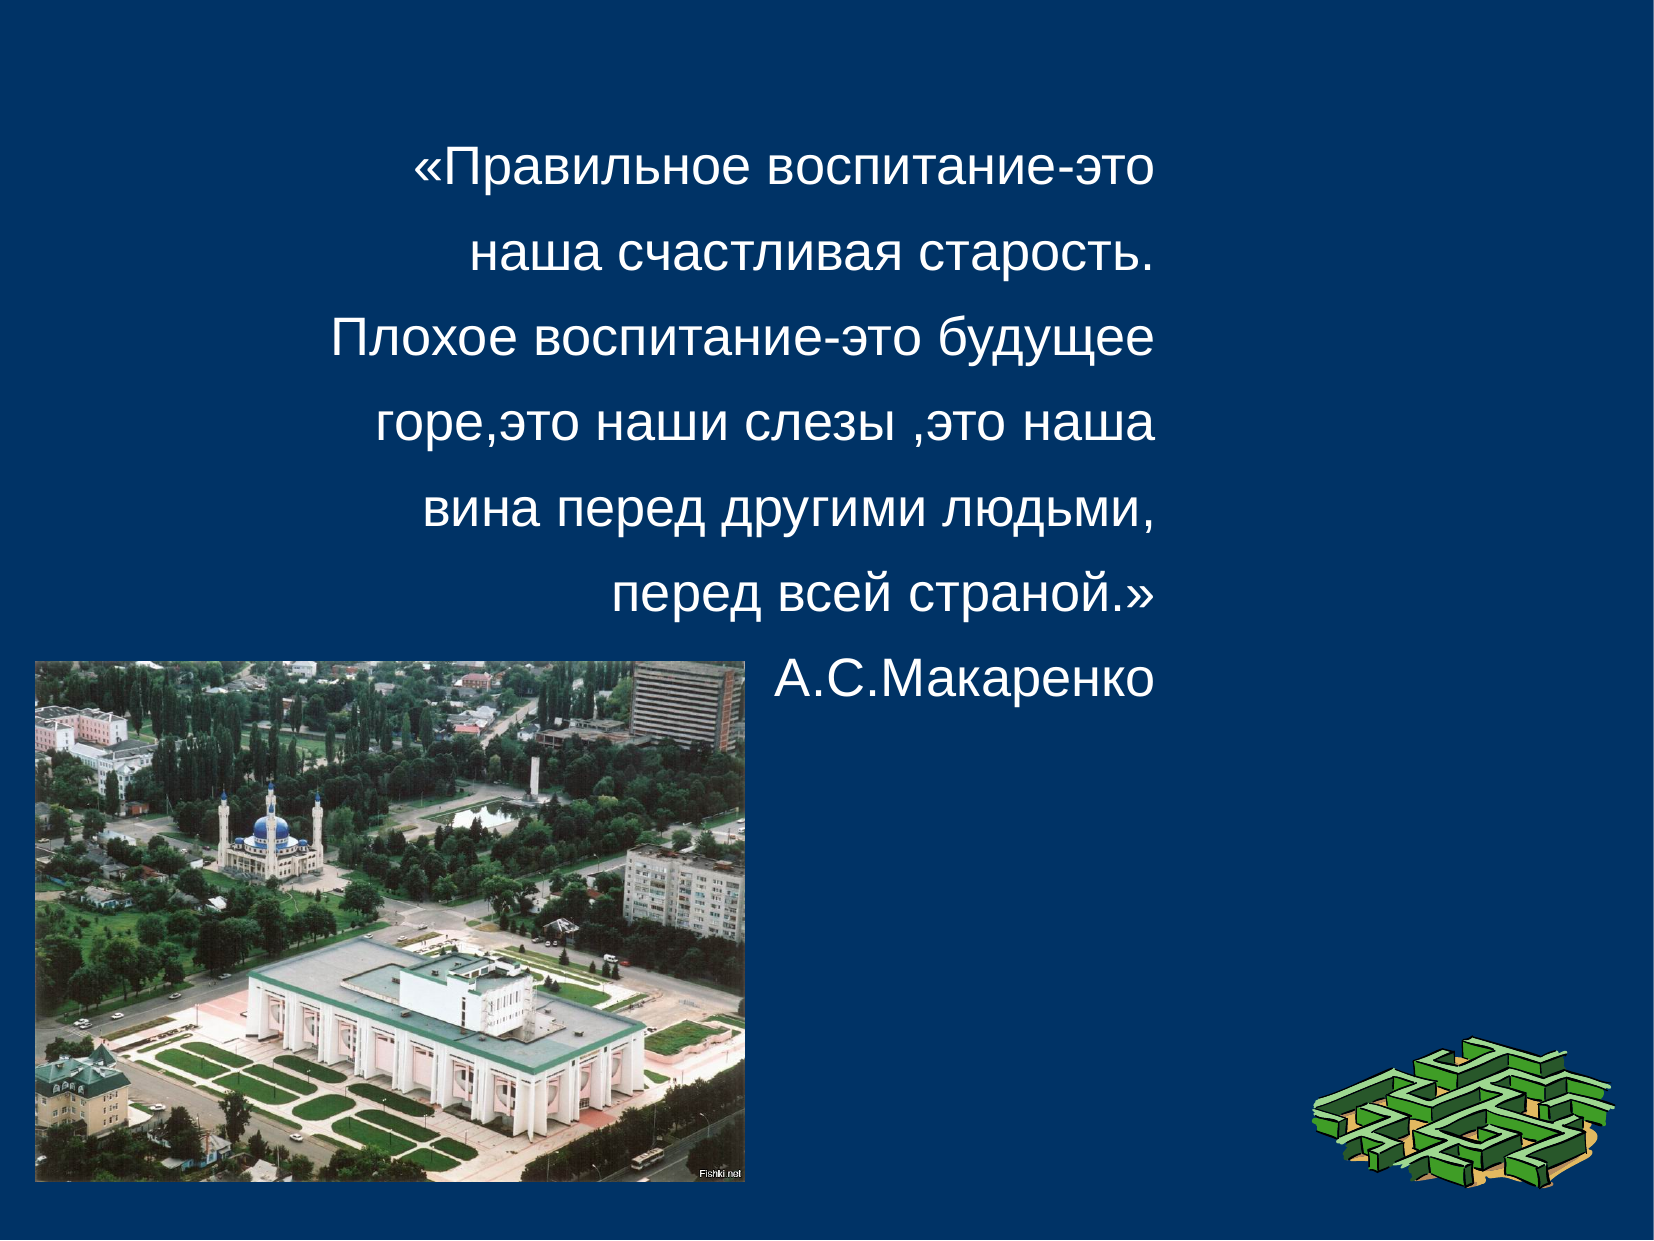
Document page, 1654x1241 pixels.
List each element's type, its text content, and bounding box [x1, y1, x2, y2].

text_box «Правильное воспитание-это наша счастливая старость. Плохое воспитание-это будущее горе,это наши слезы ,это наша вина перед другими людьми, перед всей страной.» А.С.Макаренко [330, 135, 1512, 1001]
picture [35, 661, 745, 1182]
